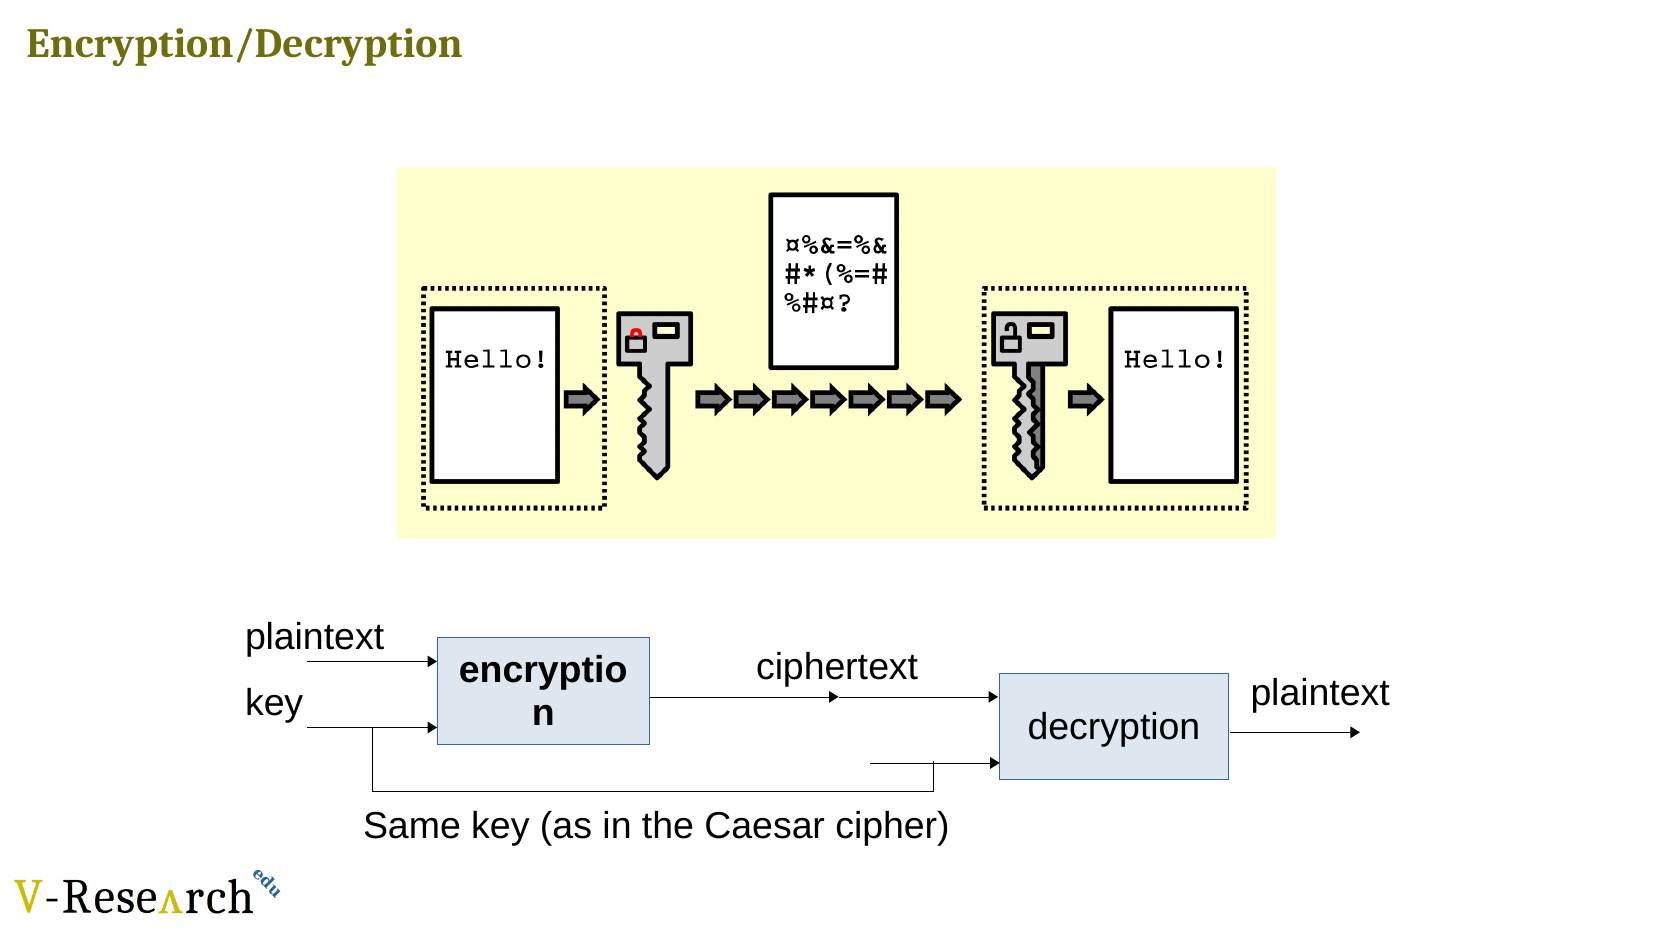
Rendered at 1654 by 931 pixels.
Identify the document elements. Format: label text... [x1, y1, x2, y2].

text_box plaintext [230, 608, 400, 666]
text_box plaintext [1235, 663, 1405, 721]
text_box key [230, 674, 319, 732]
text_box ciphertext [741, 637, 934, 695]
text_box decryption [999, 673, 1229, 780]
text_box Same key (as in the Caesar cipher) [348, 797, 993, 897]
text_box Encryption/Decryption [11, 12, 1193, 77]
text_box encryption [437, 637, 650, 745]
picture [11, 876, 255, 916]
picture [397, 167, 1276, 539]
text_box edu [222, 847, 333, 931]
